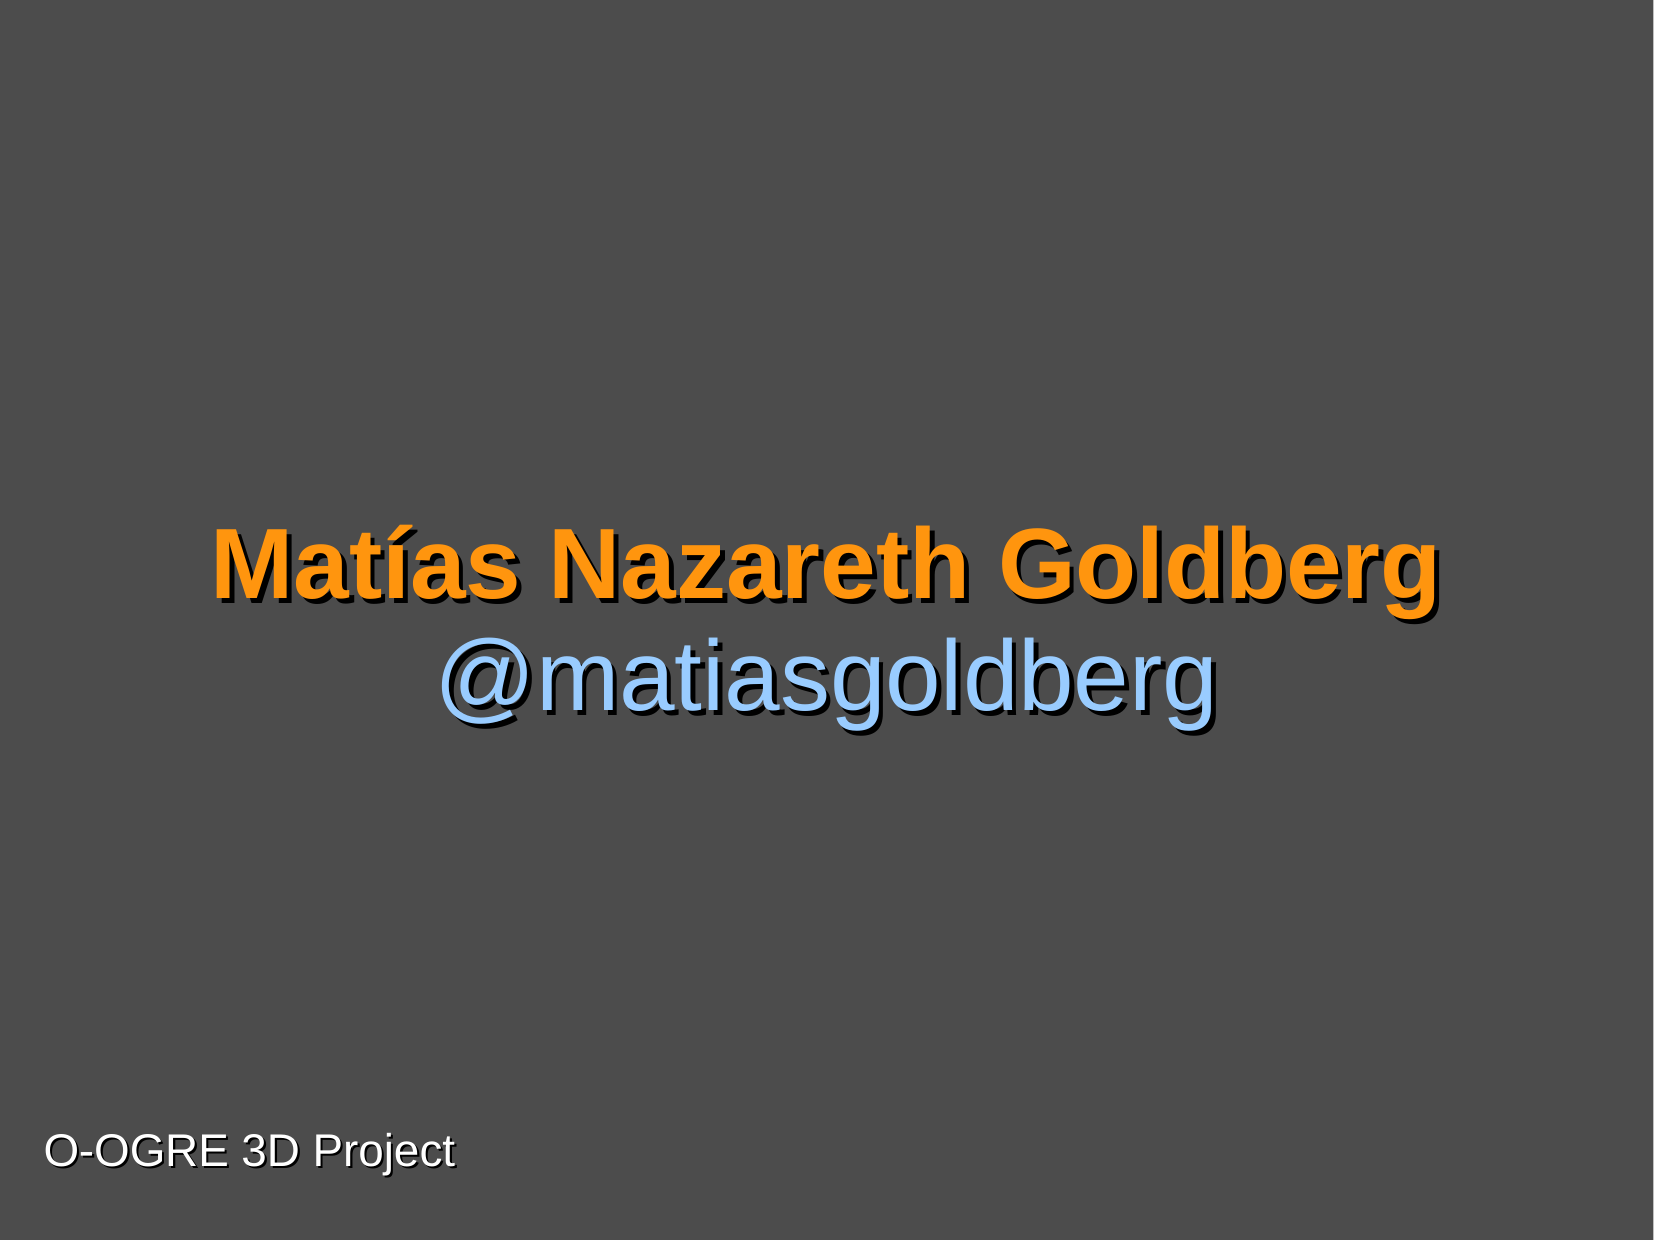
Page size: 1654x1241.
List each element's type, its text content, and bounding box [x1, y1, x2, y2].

text_box O-OGRE 3D Project [28, 1066, 1624, 1195]
title Matías Nazareth Goldberg @matiasgoldberg [82, 508, 1571, 732]
